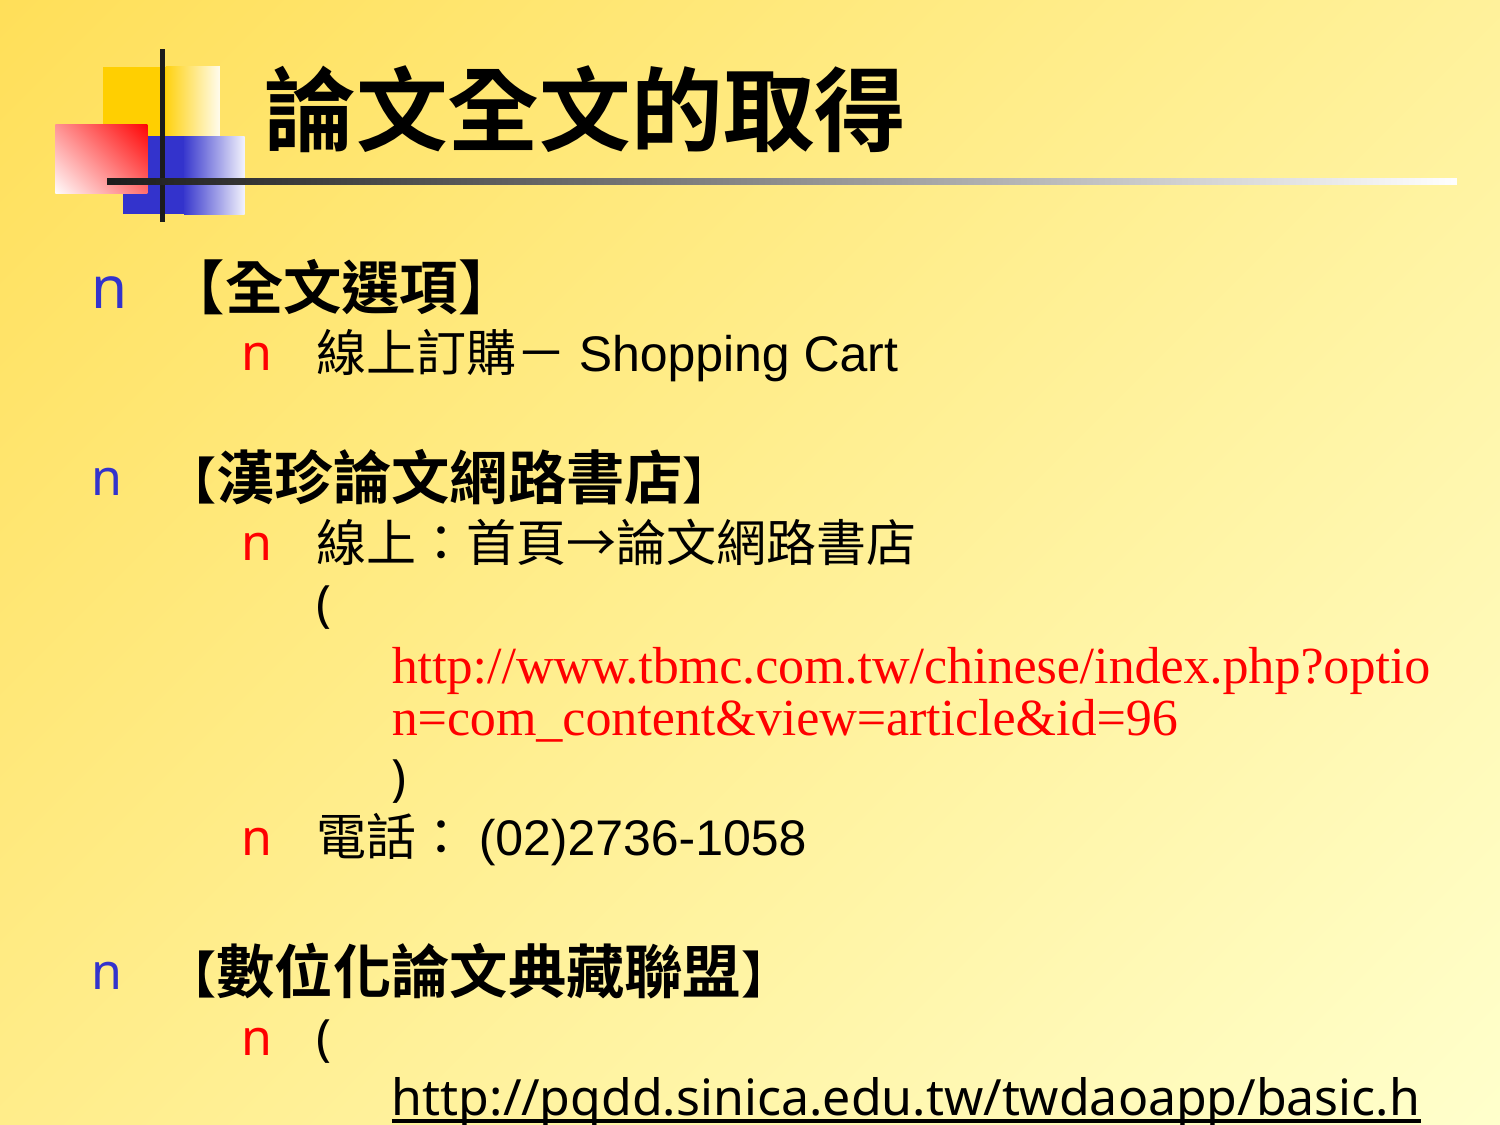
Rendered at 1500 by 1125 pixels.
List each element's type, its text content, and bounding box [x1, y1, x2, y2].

text_box 論文全文的取得 [249, 45, 1447, 171]
text_box 【全文選項】 線上訂購－Shopping Cart 【漢珍論文網路書店】 線上：首頁→論文網路書店 (http://www.tbmc.com.tw/chinese/index.php?option=com_content&view=article&id=96) 電話：(02)2736-1058 【數位化論文典藏聯盟】 (http://pqdd.sinica.edu.tw/twdaoapp/basic.html) [77, 243, 1447, 1125]
